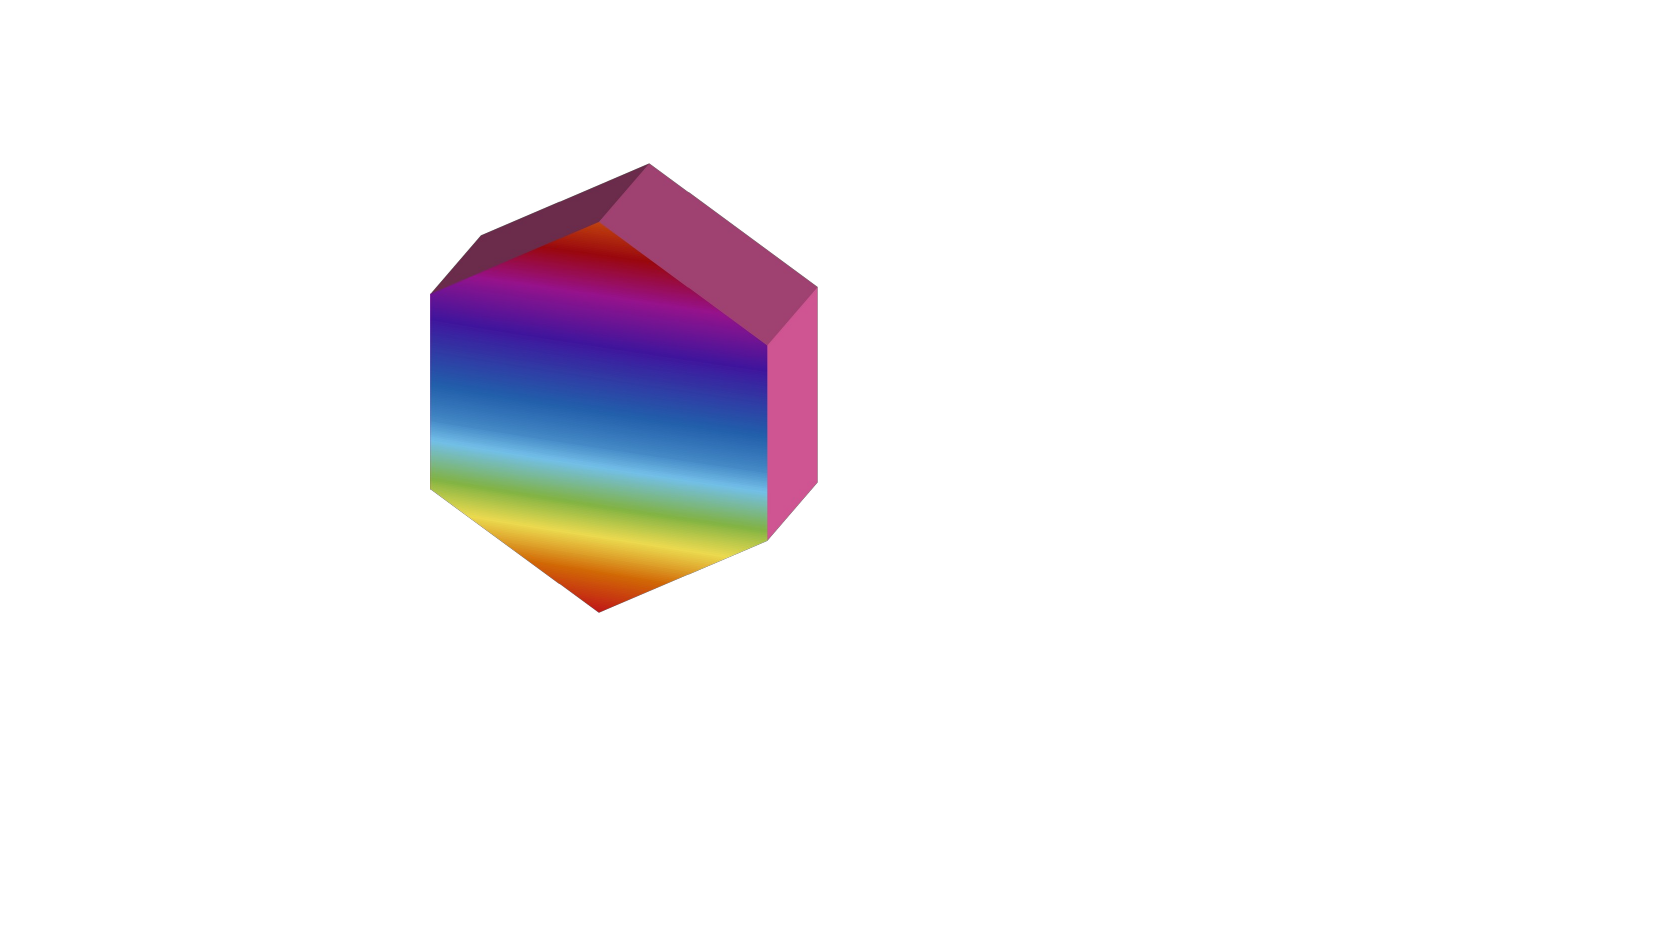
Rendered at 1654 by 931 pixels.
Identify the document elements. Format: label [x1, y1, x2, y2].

text_box [432, 224, 766, 612]
